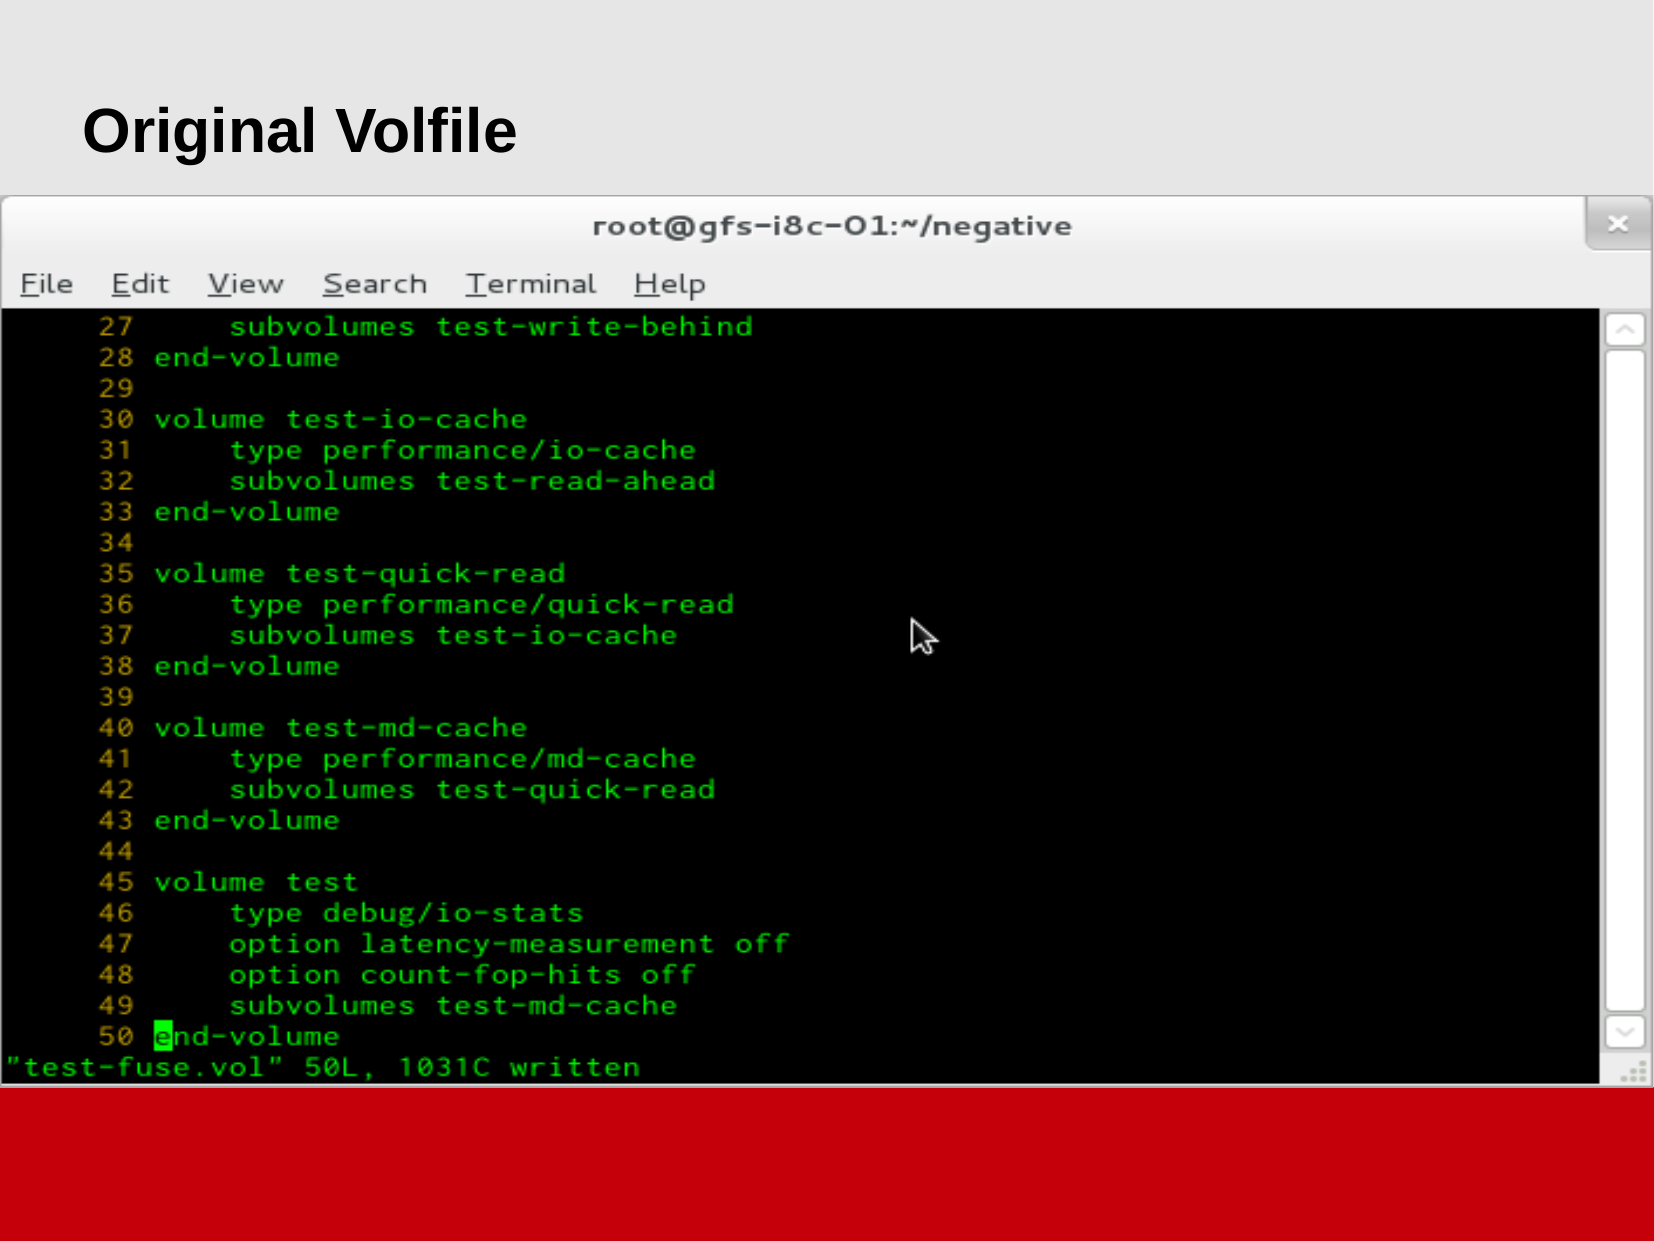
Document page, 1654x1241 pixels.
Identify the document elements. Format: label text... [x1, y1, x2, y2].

title Original Volfile [82, 37, 1571, 195]
picture [0, 195, 1654, 1088]
